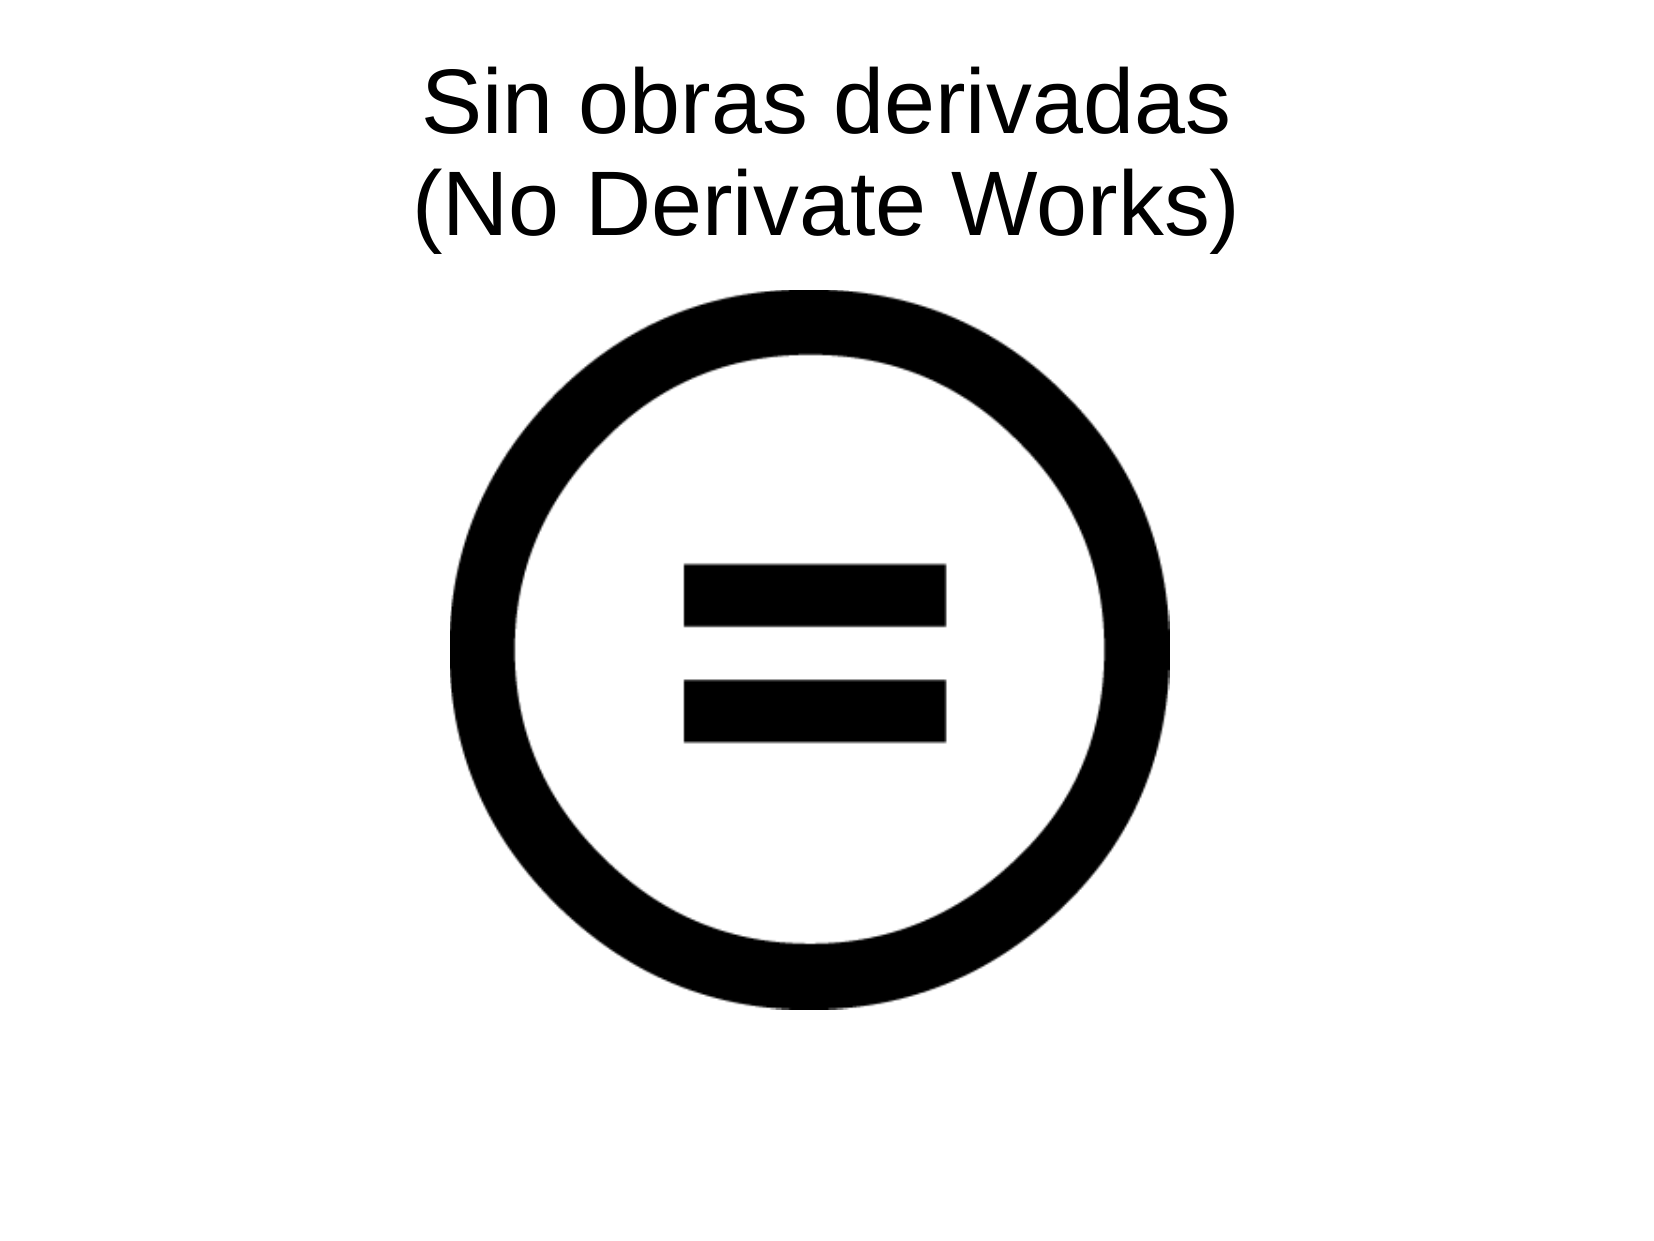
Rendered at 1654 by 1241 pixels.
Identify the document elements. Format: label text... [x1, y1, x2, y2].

title Sin obras derivadas (No Derivate Works) [82, 49, 1571, 257]
picture [450, 290, 1170, 1010]
